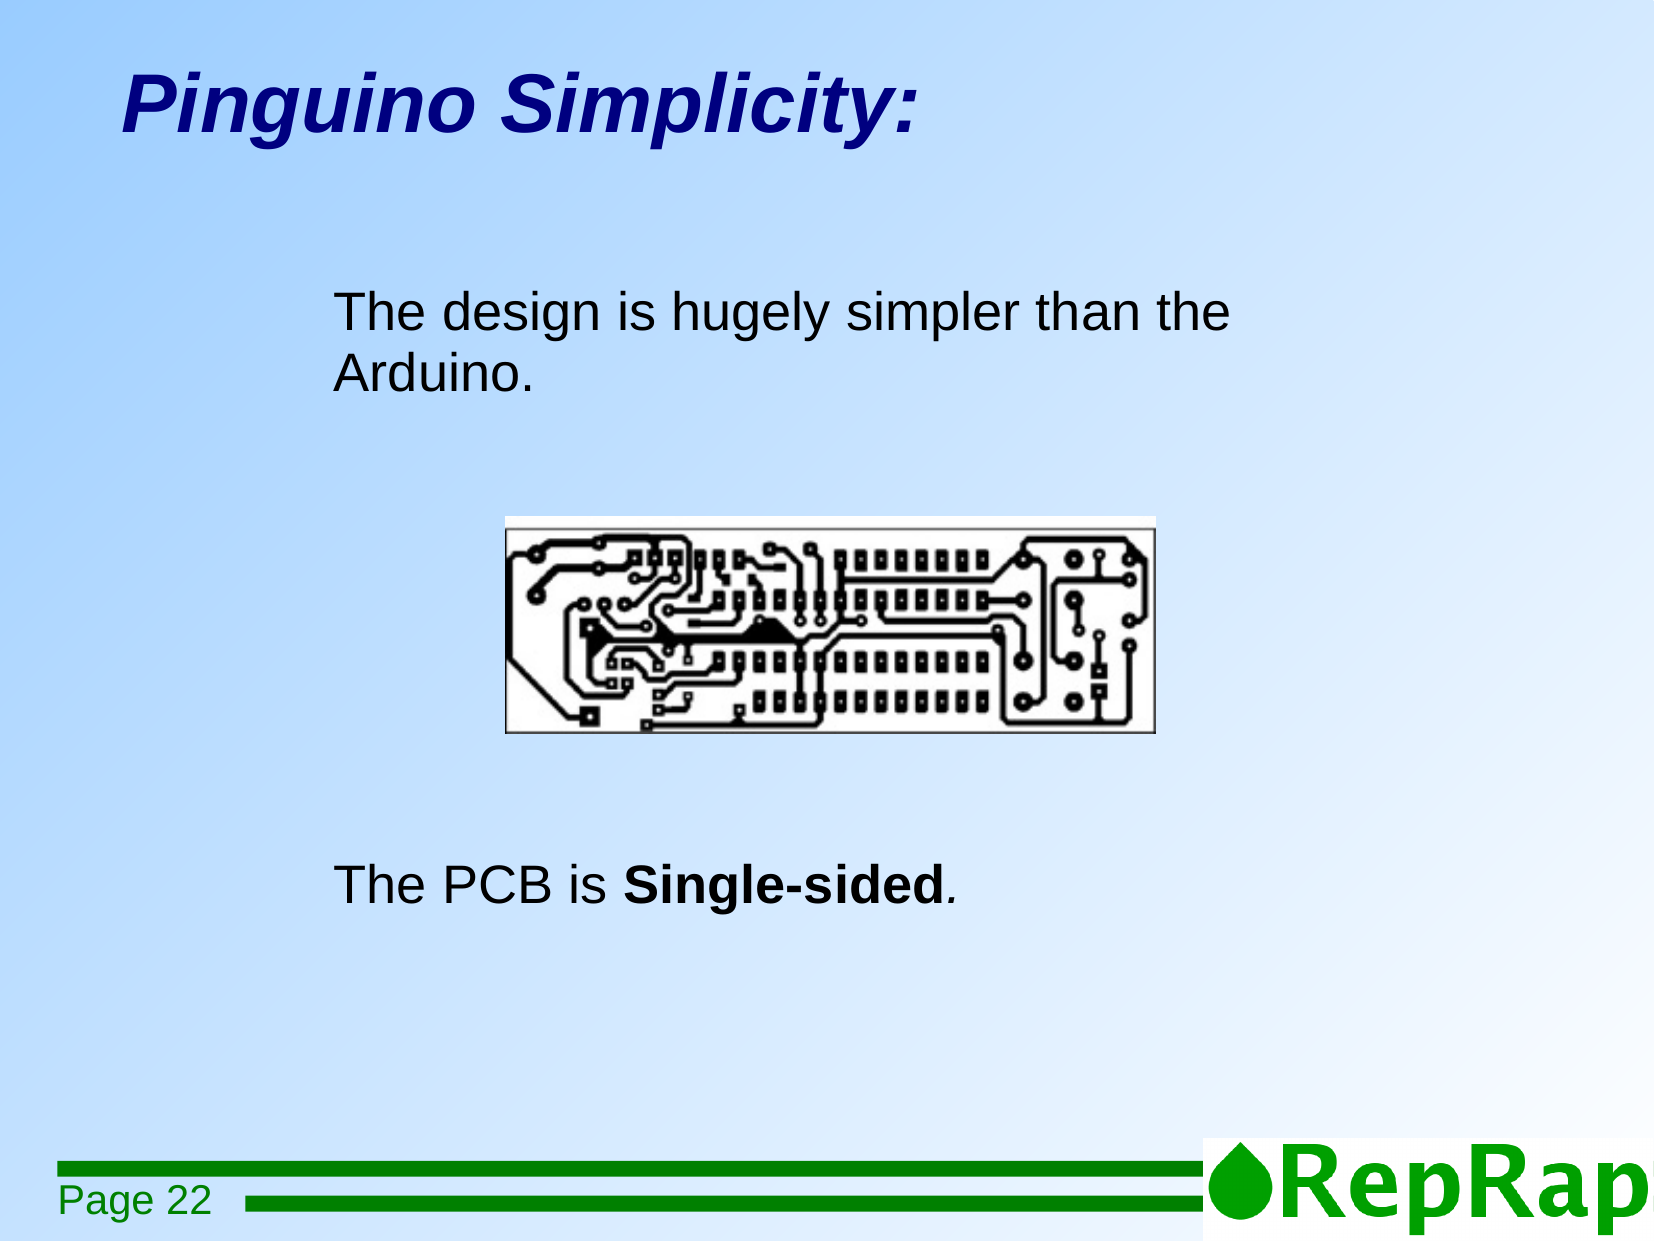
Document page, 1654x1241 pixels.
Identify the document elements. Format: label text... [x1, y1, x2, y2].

text_box The design is hugely simpler than the Arduino. The PCB is Single-sided. [333, 281, 1327, 1001]
title Pinguino Simplicity: [121, 0, 1534, 208]
picture [1203, 1138, 1654, 1241]
picture [505, 516, 1156, 734]
